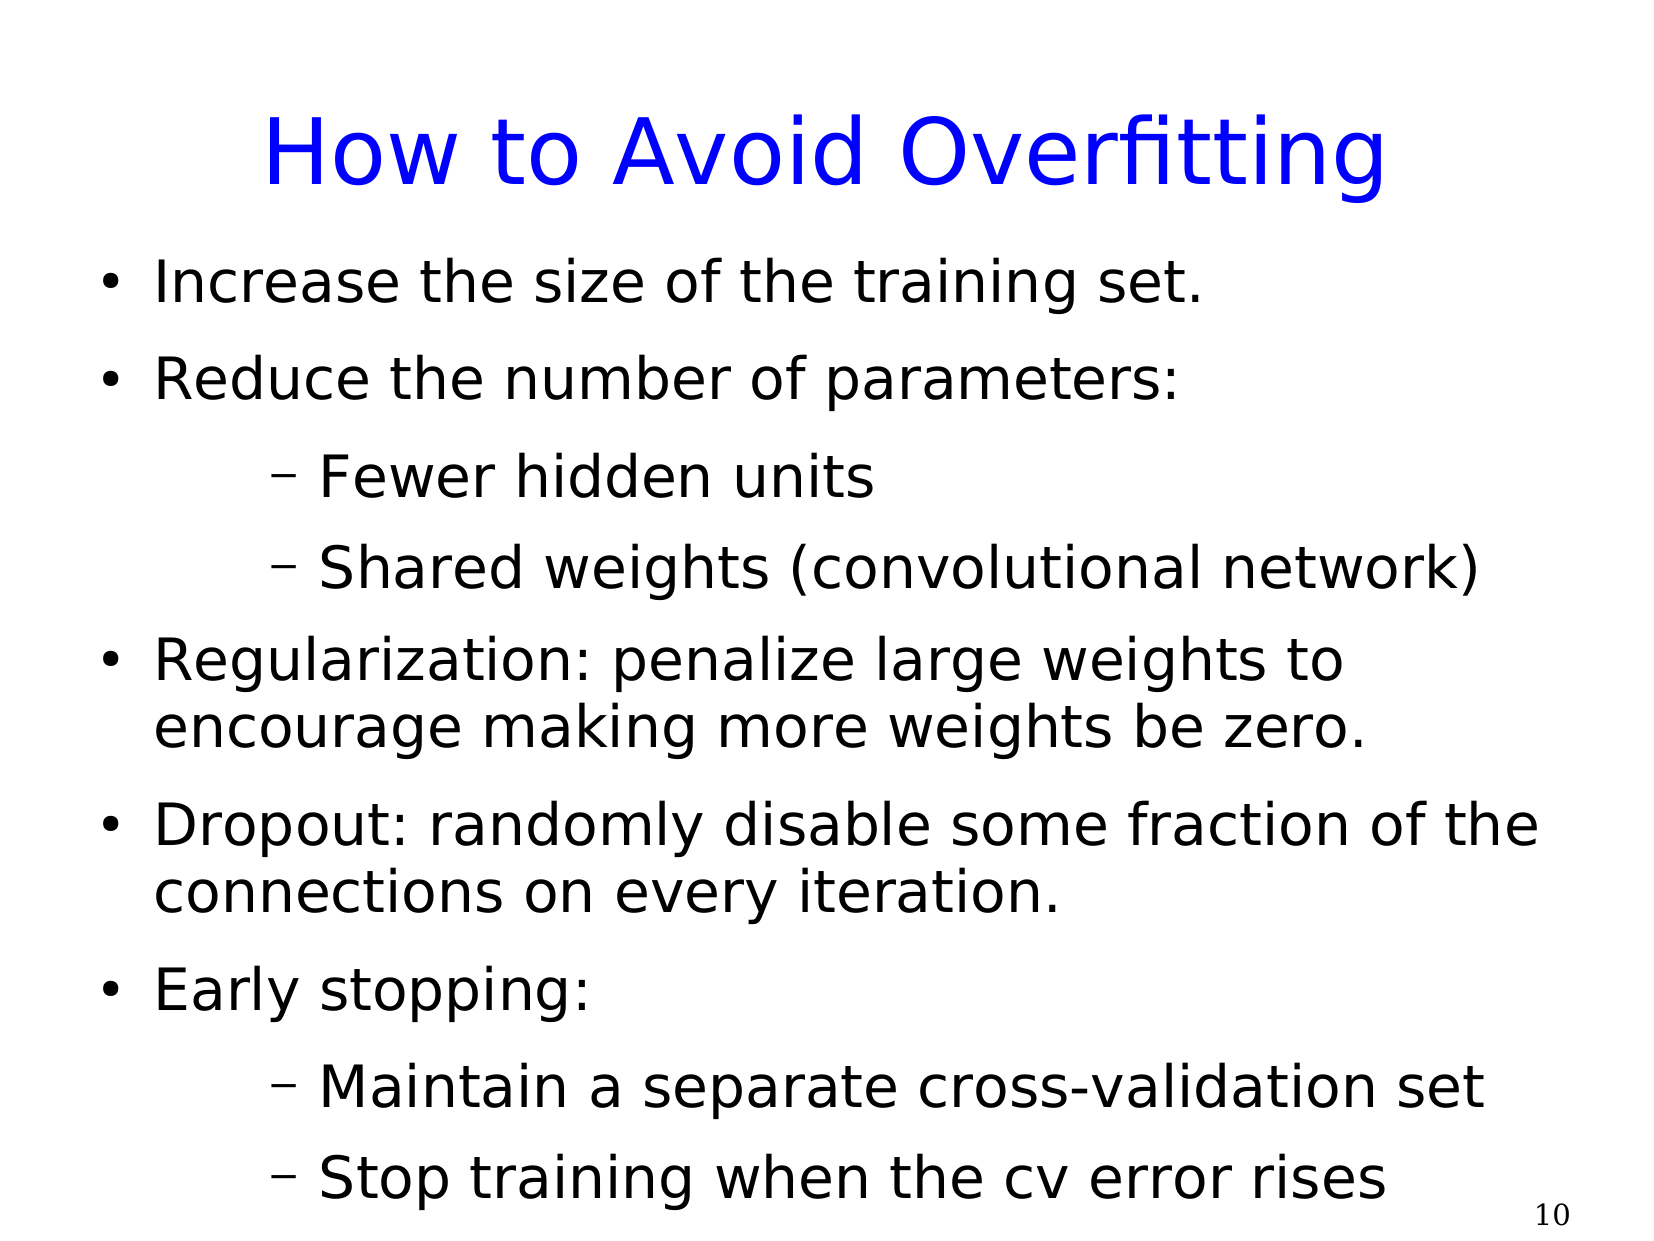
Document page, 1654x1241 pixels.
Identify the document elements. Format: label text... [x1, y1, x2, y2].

title How to Avoid Overfitting [82, 49, 1571, 248]
list Increase the size of the training set. Reduce the number of parameters: Fewer hidden units Shared weights (convolutional network) Regularization: penalize large weights to encourage making more weights be zero. Dropout: randomly disable some fraction of the connections on every iteration. Early stopping: Maintain a separate cross-validation set Stop training when the cv error rises [82, 248, 1571, 1213]
